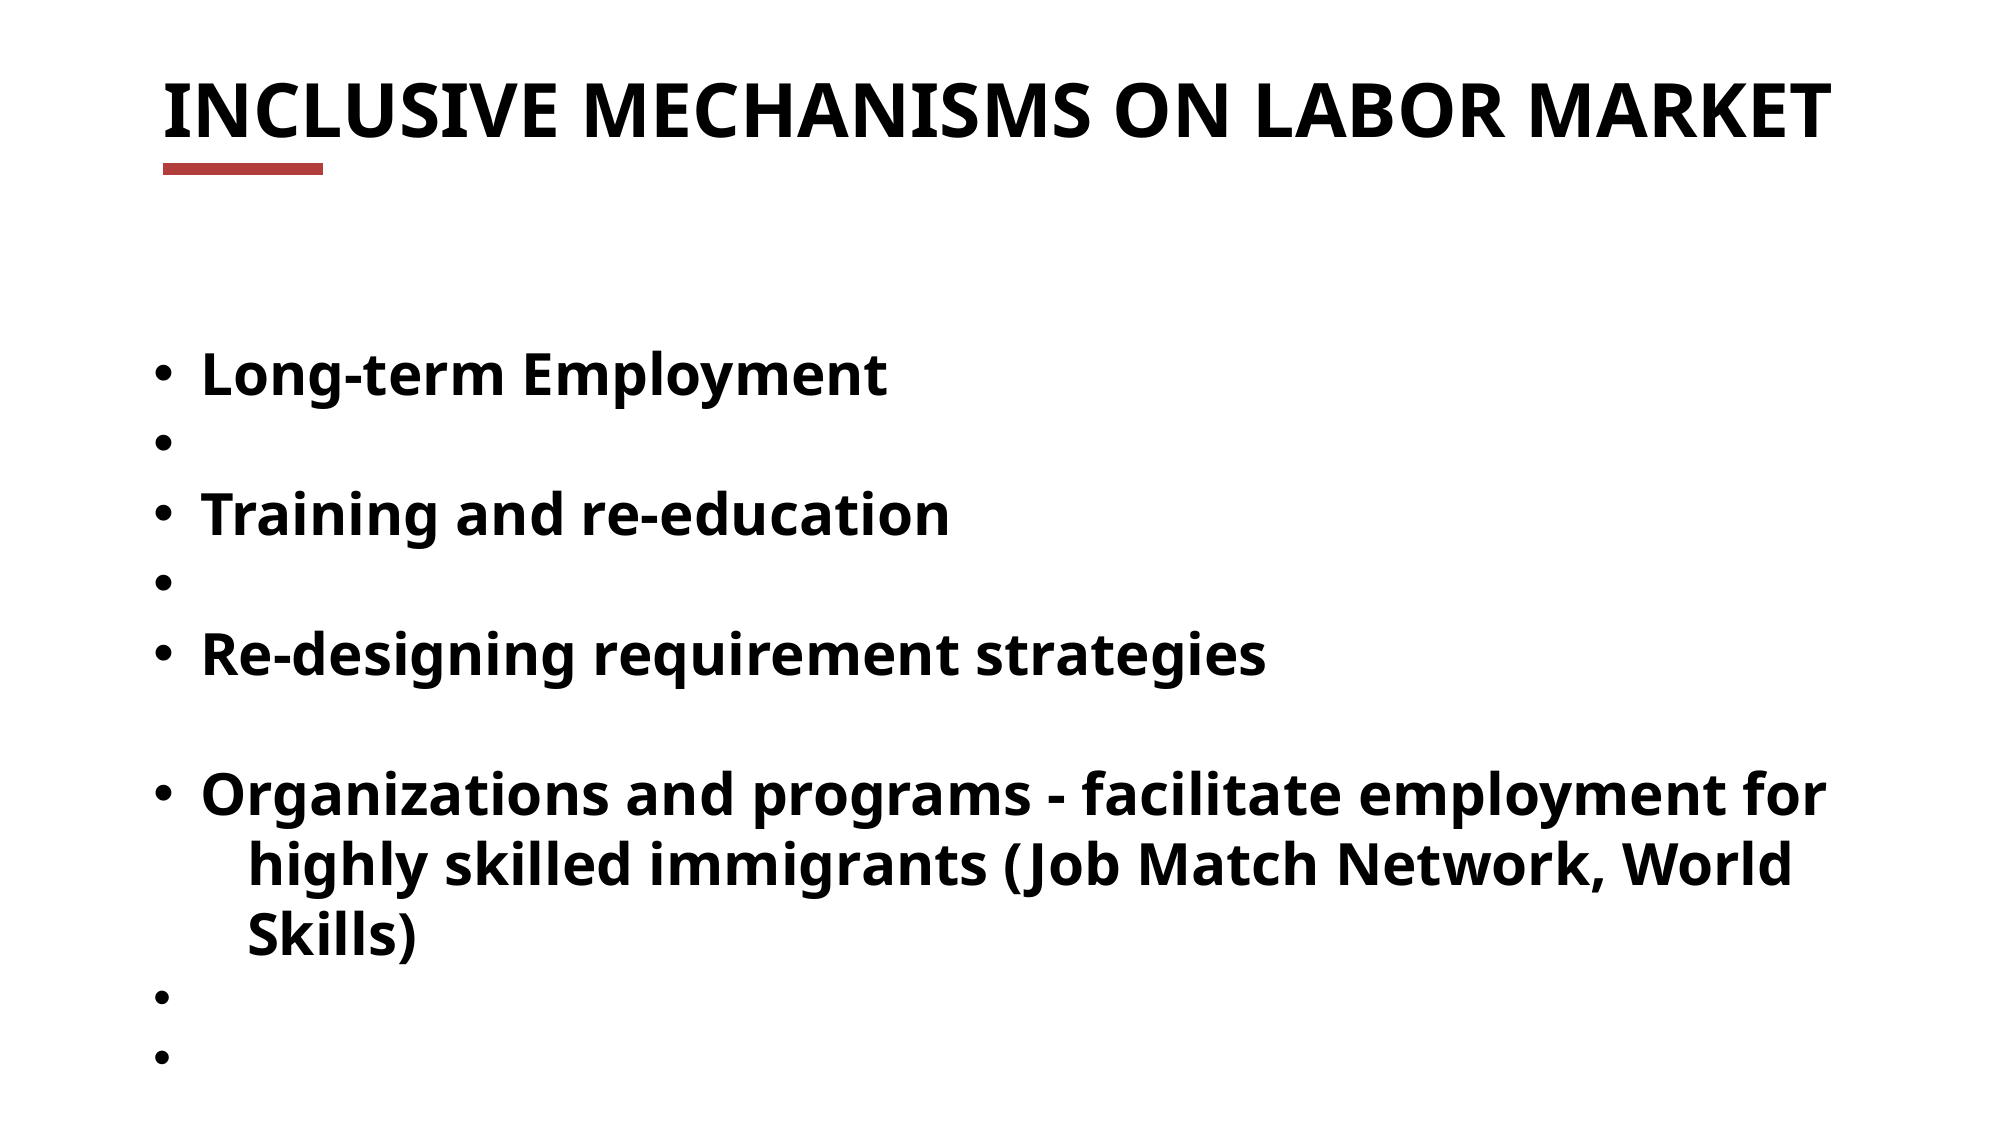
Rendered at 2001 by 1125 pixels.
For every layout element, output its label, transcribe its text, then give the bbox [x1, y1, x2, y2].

text_box Long-term Employment Training and re-education Re-designing requirement strategies Organizations and programs - facilitate employment for highly skilled immigrants (Job Match Network, World Skills) [138, 329, 1862, 1125]
text_box INCLUSIVE MECHANISMS ON LABOR MARKET [148, 55, 2000, 162]
